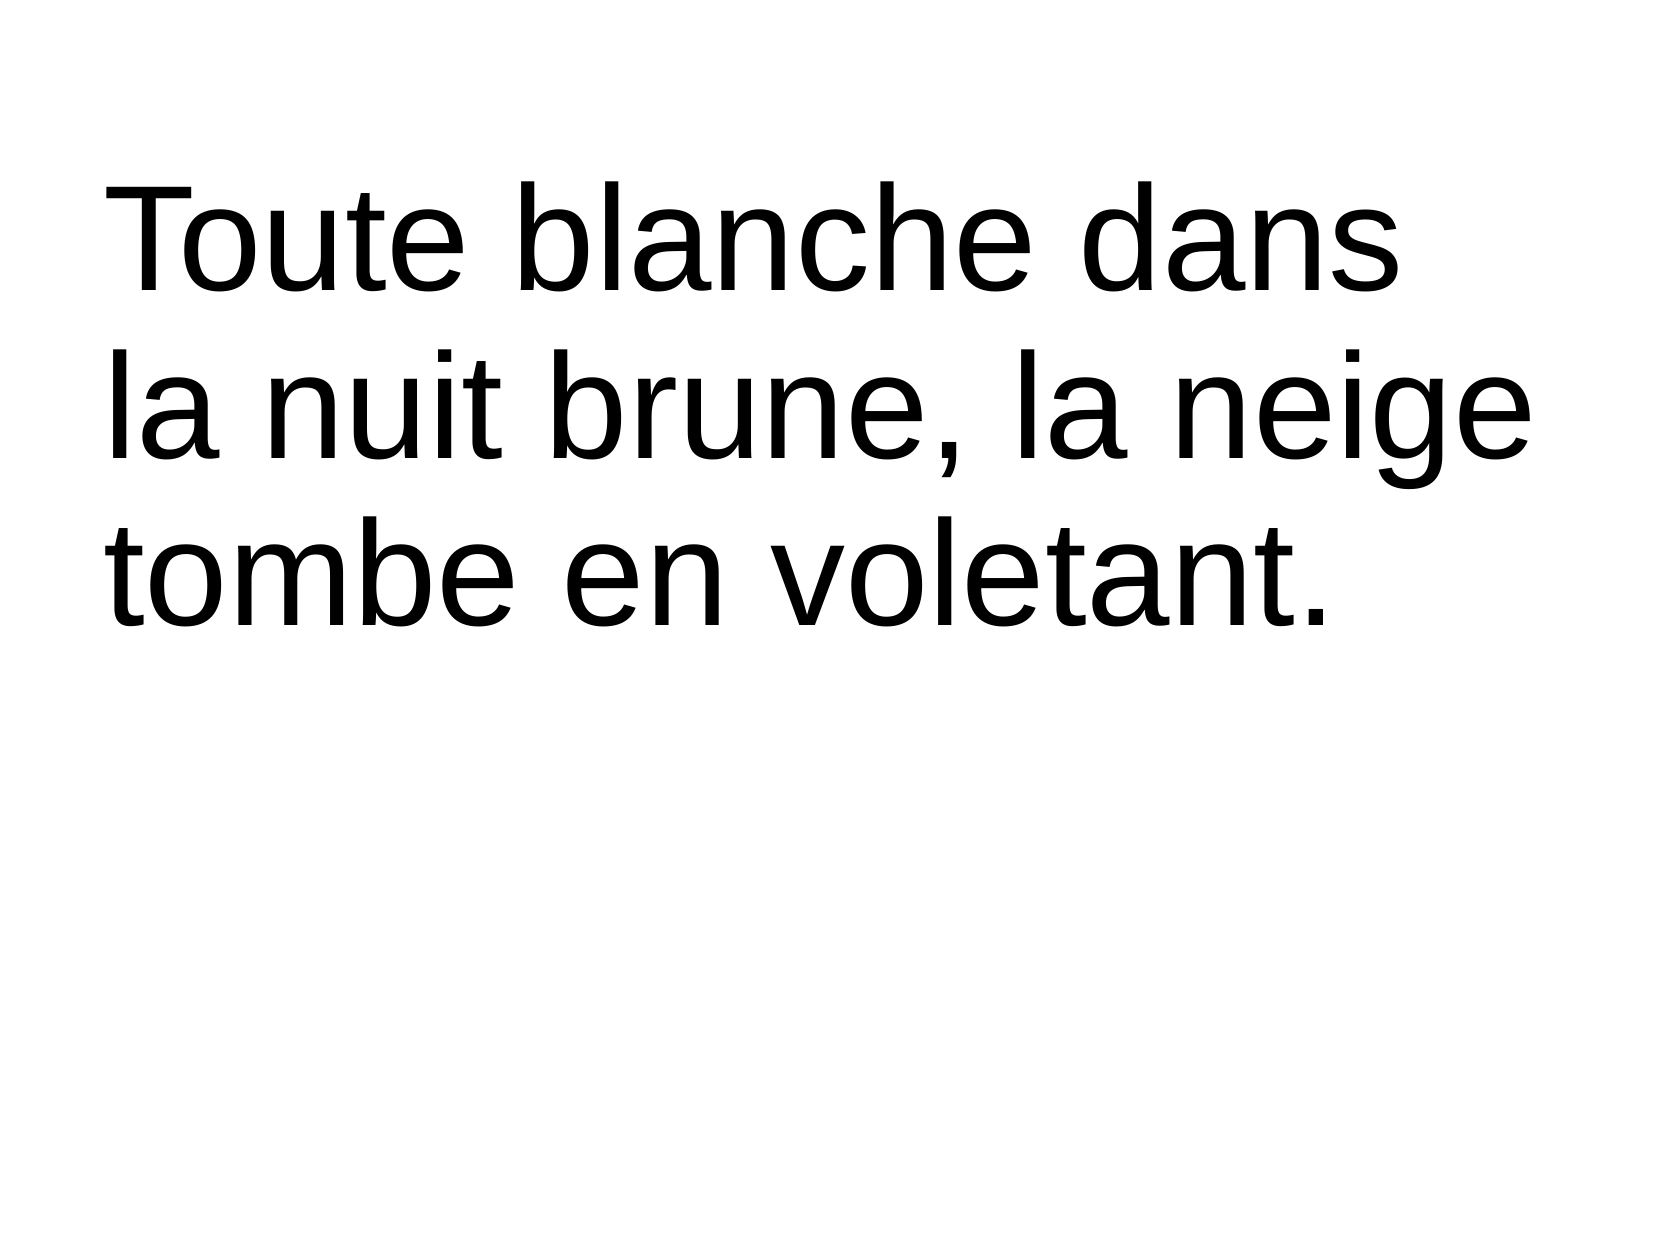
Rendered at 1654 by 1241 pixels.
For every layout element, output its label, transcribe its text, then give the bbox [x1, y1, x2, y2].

text_box Toute blanche dans la nuit brune, la neige tombe en voletant. [88, 147, 1565, 1123]
